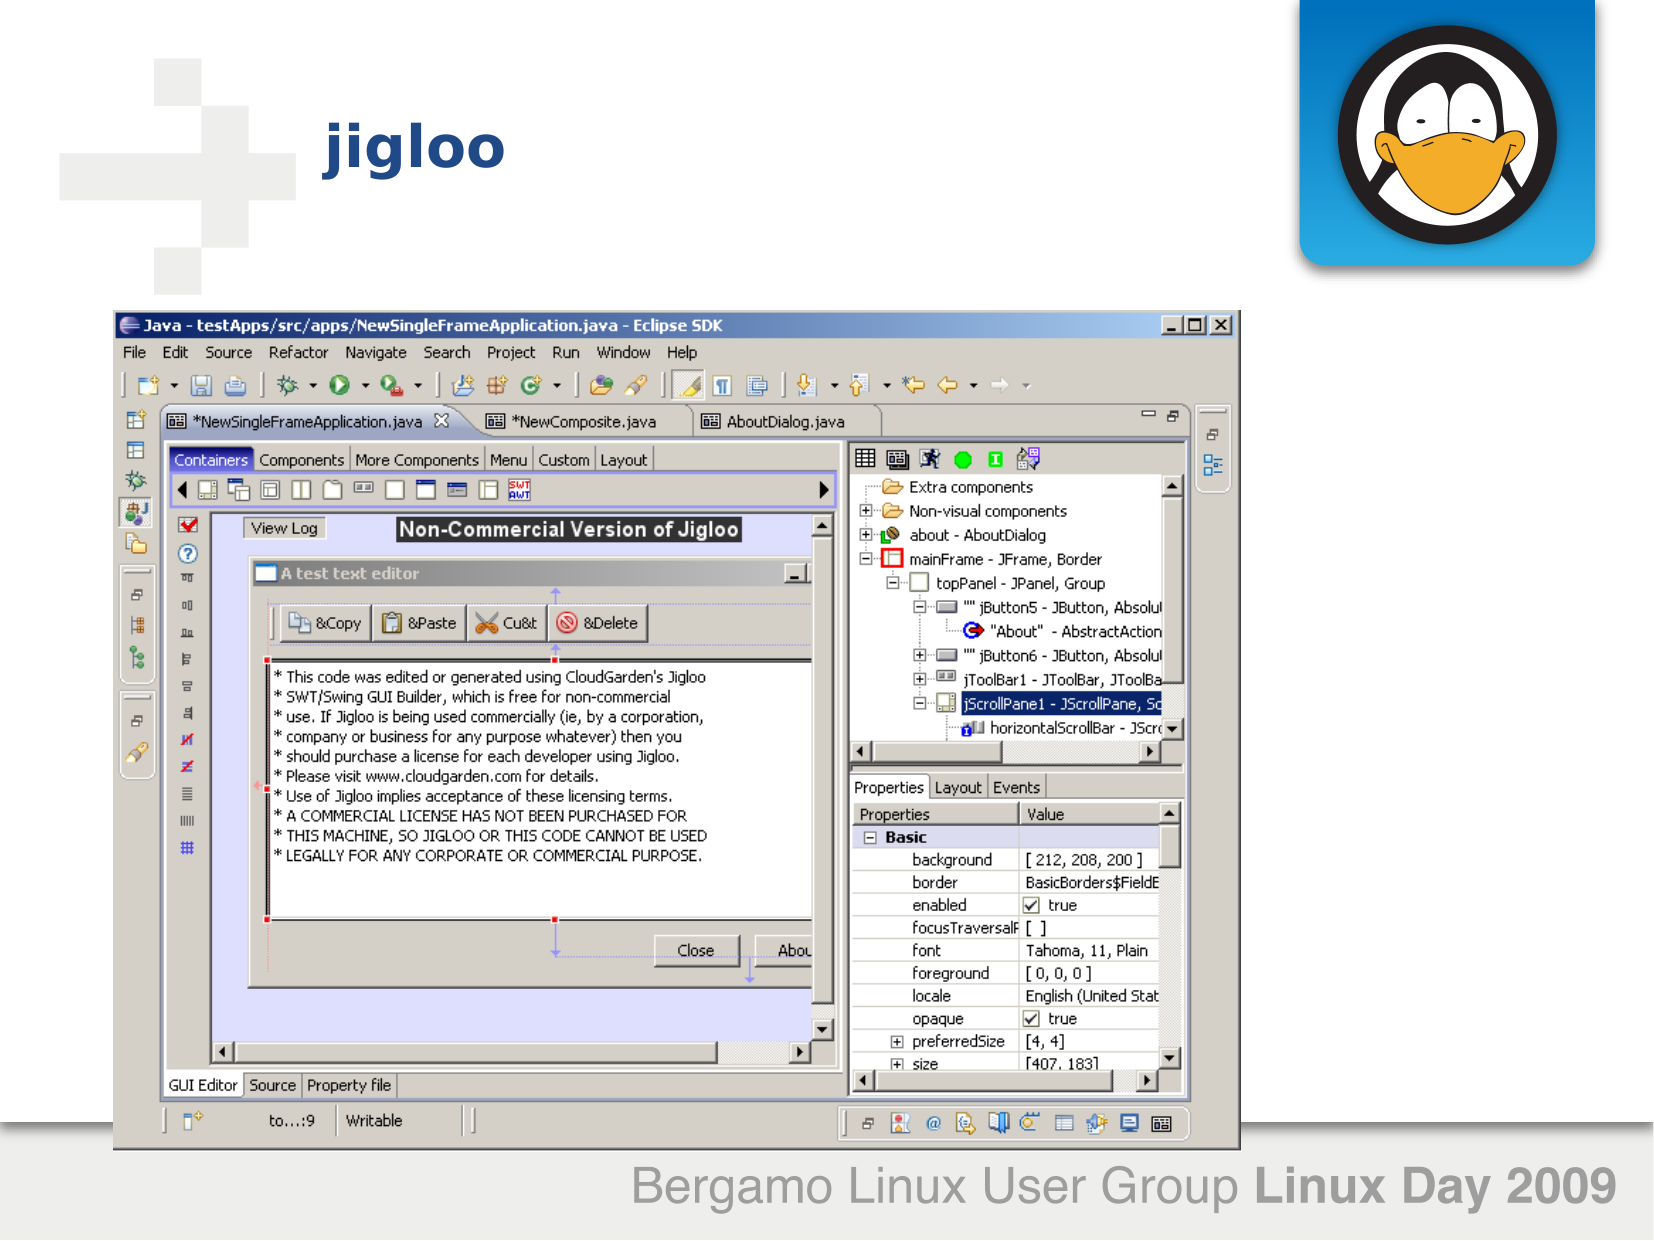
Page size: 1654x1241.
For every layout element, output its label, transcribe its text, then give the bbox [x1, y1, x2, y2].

title jigloo [324, 66, 1247, 229]
picture [0, 0, 1654, 1240]
